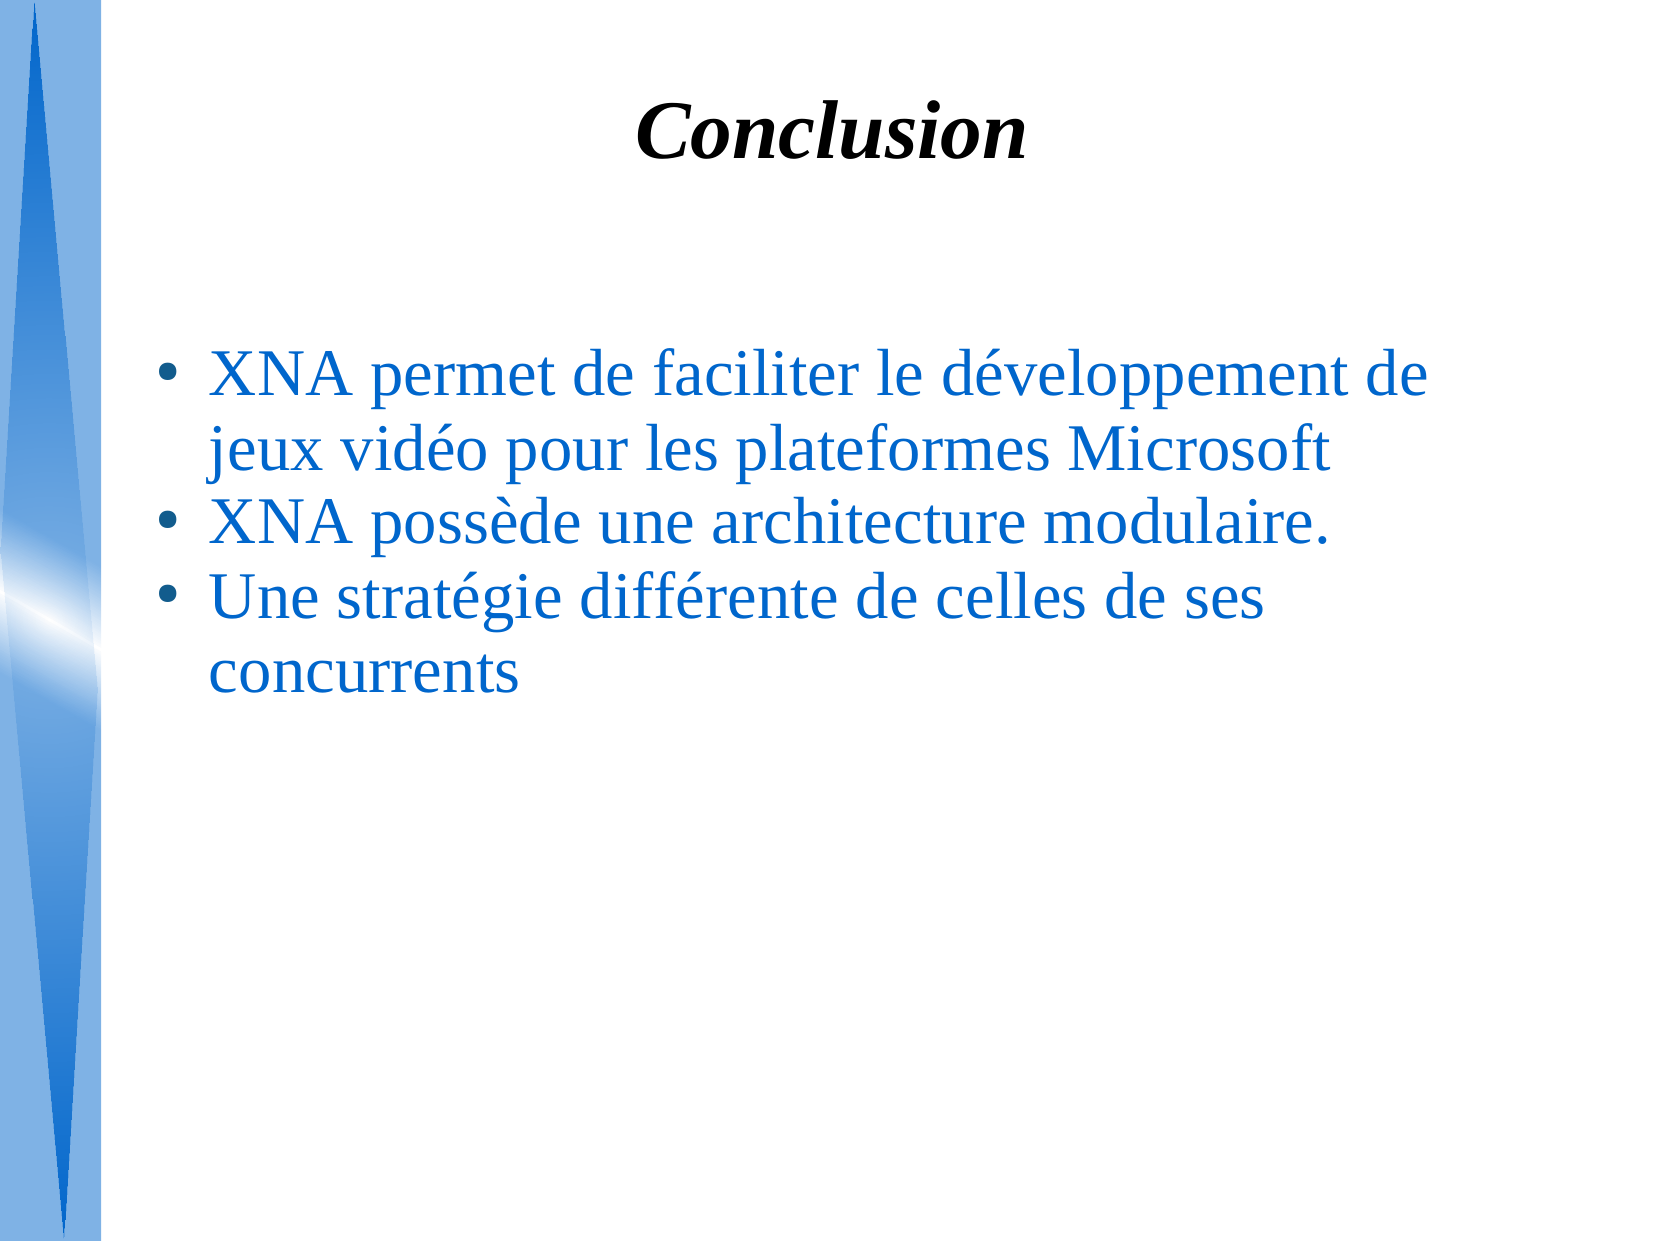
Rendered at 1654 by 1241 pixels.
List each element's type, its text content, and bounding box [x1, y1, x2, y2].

list XNA permet de faciliter le développement de jeux vidéo pour les plateformes Microsoft XNA possède une architecture modulaire. Une stratégie différente de celles de ses concurrents [138, 336, 1527, 1141]
title Conclusion [138, 84, 1527, 177]
